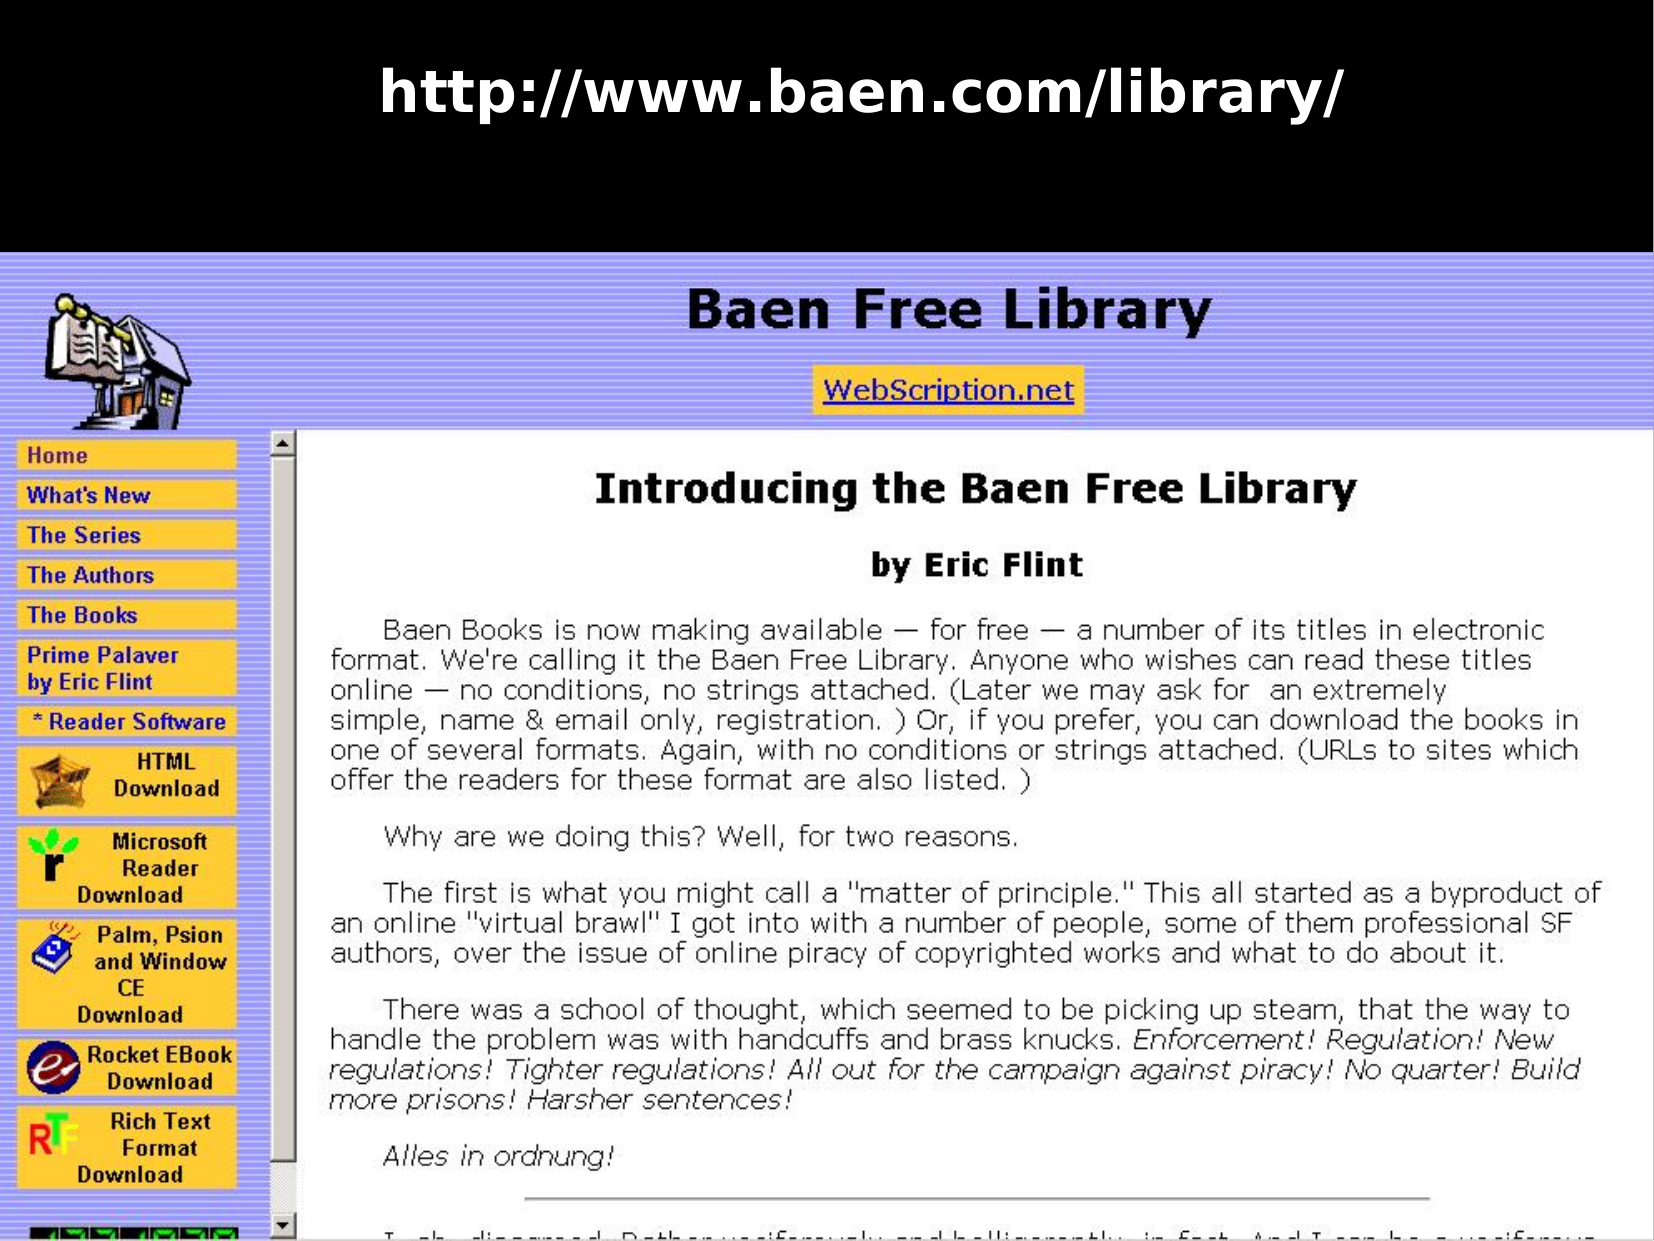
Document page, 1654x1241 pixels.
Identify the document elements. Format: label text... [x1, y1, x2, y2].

text_box http://www.baen.com/library/ [86, 58, 1602, 182]
picture [0, 252, 1654, 1241]
